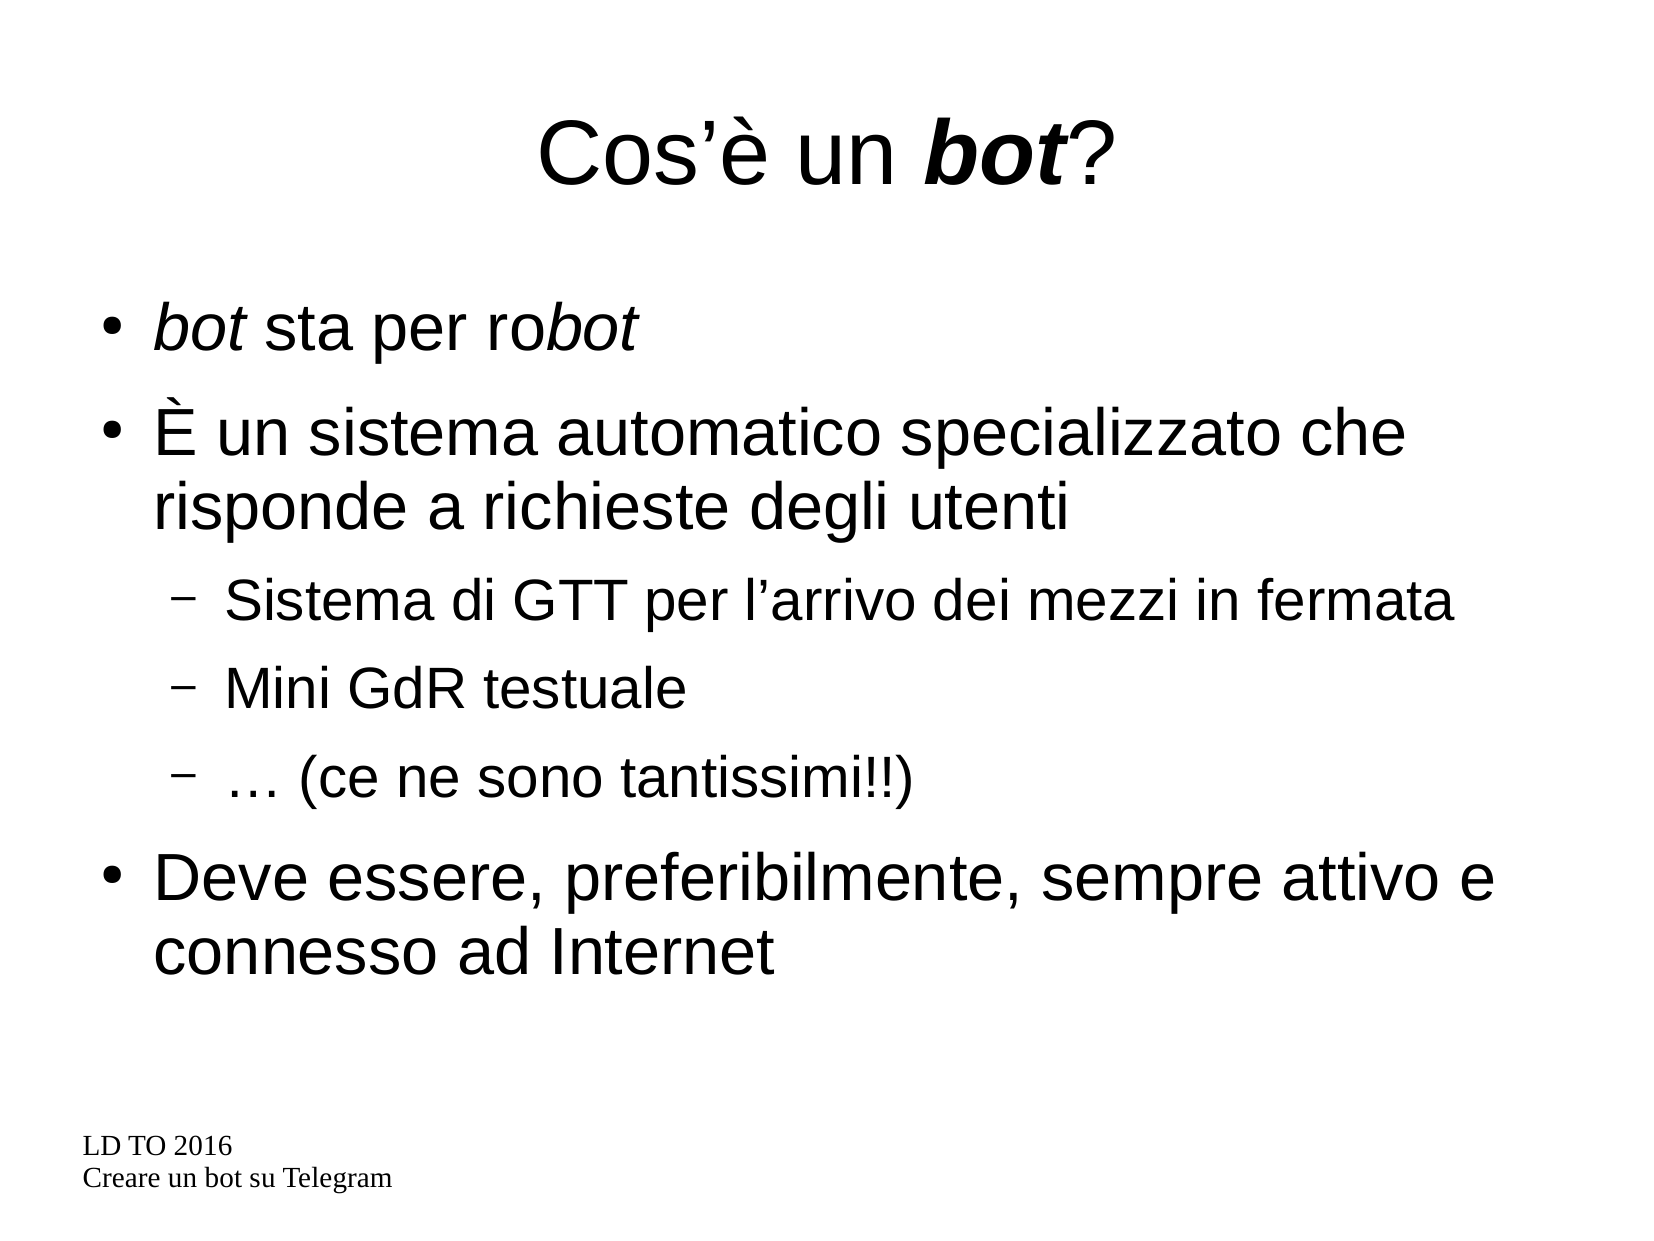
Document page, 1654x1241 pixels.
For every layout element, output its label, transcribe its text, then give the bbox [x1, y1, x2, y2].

list bot sta per robot È un sistema automatico specializzato che risponde a richieste degli utenti Sistema di GTT per l’arrivo dei mezzi in fermata Mini GdR testuale … (ce ne sono tantissimi!!) Deve essere, preferibilmente, sempre attivo e connesso ad Internet [82, 290, 1571, 1010]
title Cos’è un bot? [82, 49, 1571, 257]
